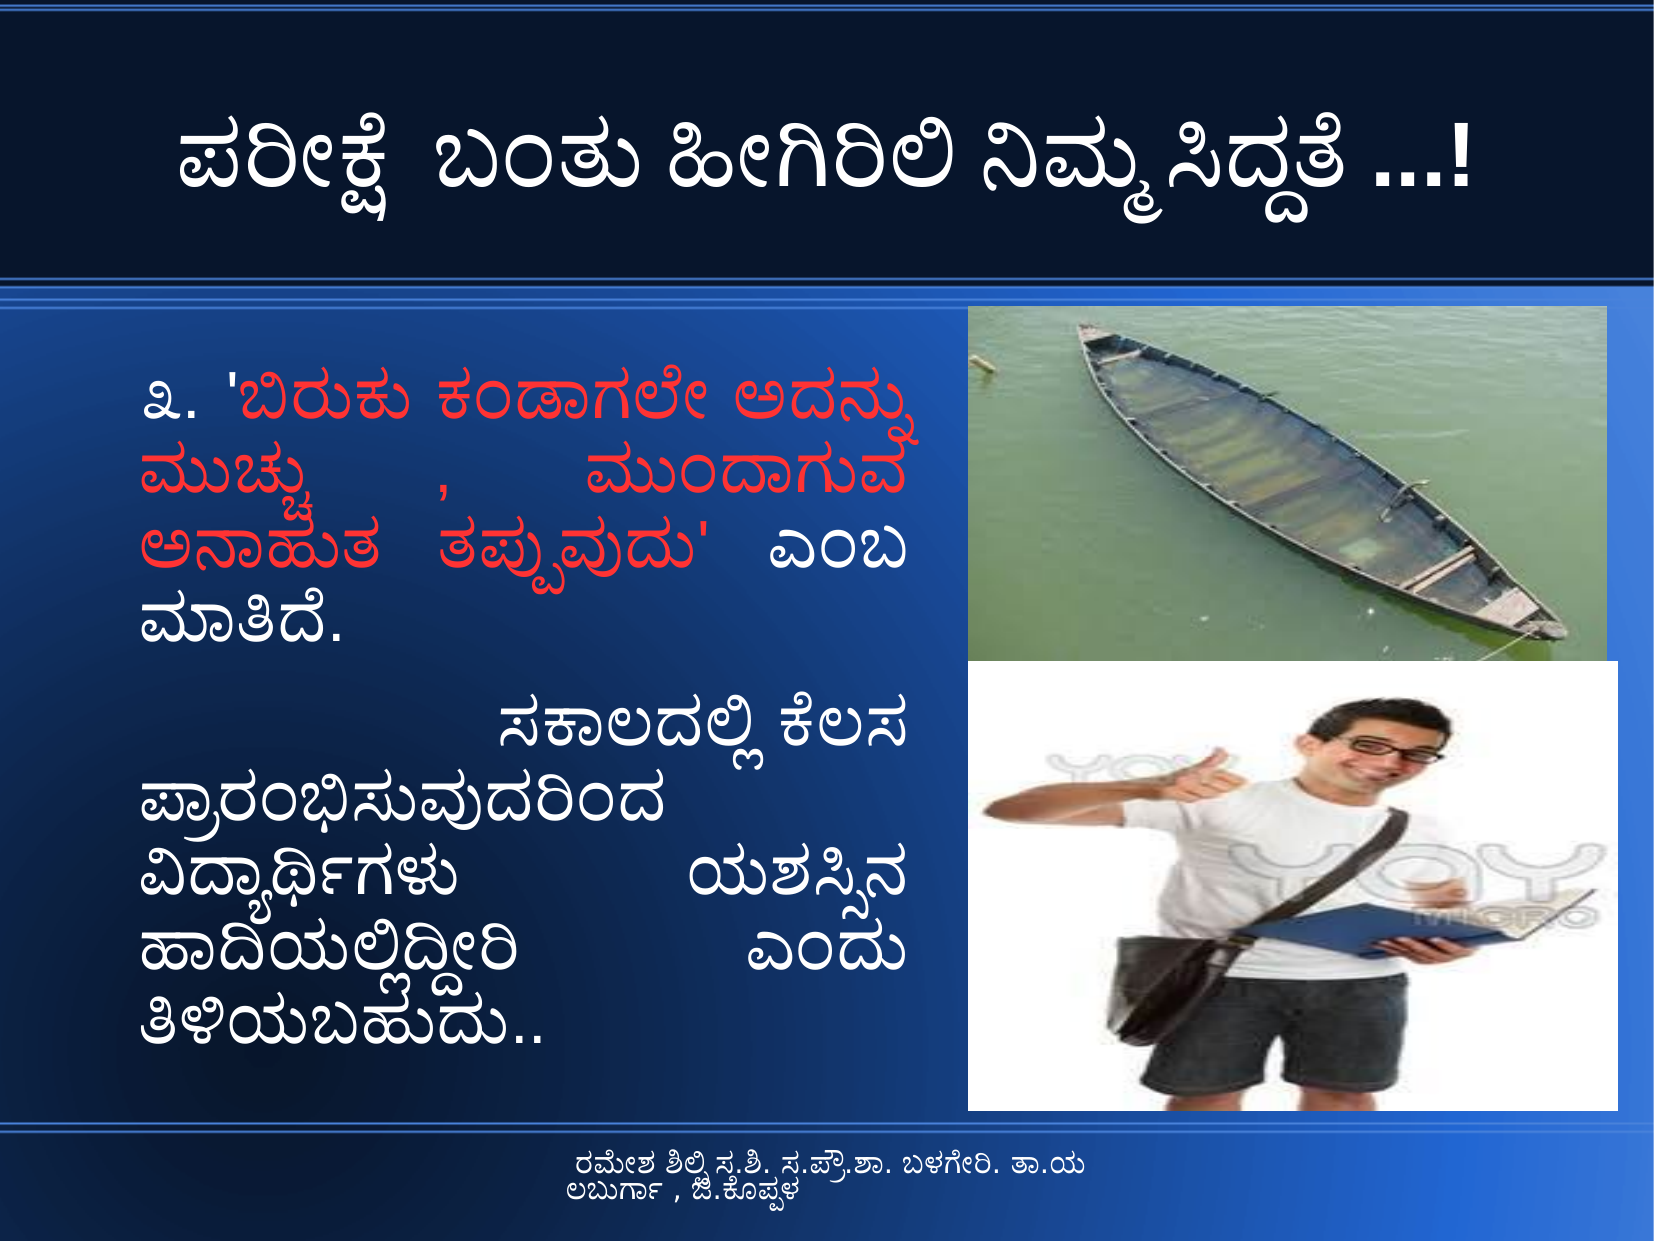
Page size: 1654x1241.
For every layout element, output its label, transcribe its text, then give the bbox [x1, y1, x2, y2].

picture [0, 0, 1654, 1241]
list ೩. 'ಬಿರುಕು ಕಂಡಾಗಲೇ ಅದನ್ನು ಮುಚ್ಚು , ಮುಂದಾಗುವ ಅನಾಹುತ ತಪ್ಪುವುದು' ಎಂಬ ಮಾತಿದೆ. ಸಕಾಲದಲ್ಲಿ ಕೆಲಸ ಪ್ರಾರಂಭಿಸುವುದರಿಂದ ವಿದ್ಯಾರ್ಥಿಗಳು ಯಶಸ್ಸಿನ ಹಾದಿಯಲ್ಲಿದ್ದೀರಿ ಎಂದು ತಿಳಿಯಬಹುದು.. [82, 355, 910, 1075]
title ಪರೀಕ್ಷೆ ಬಂತು ಹೀಗಿರಿಲಿ ನಿಮ್ಮ ಸಿದ್ದತೆ ...! [82, 49, 1571, 257]
